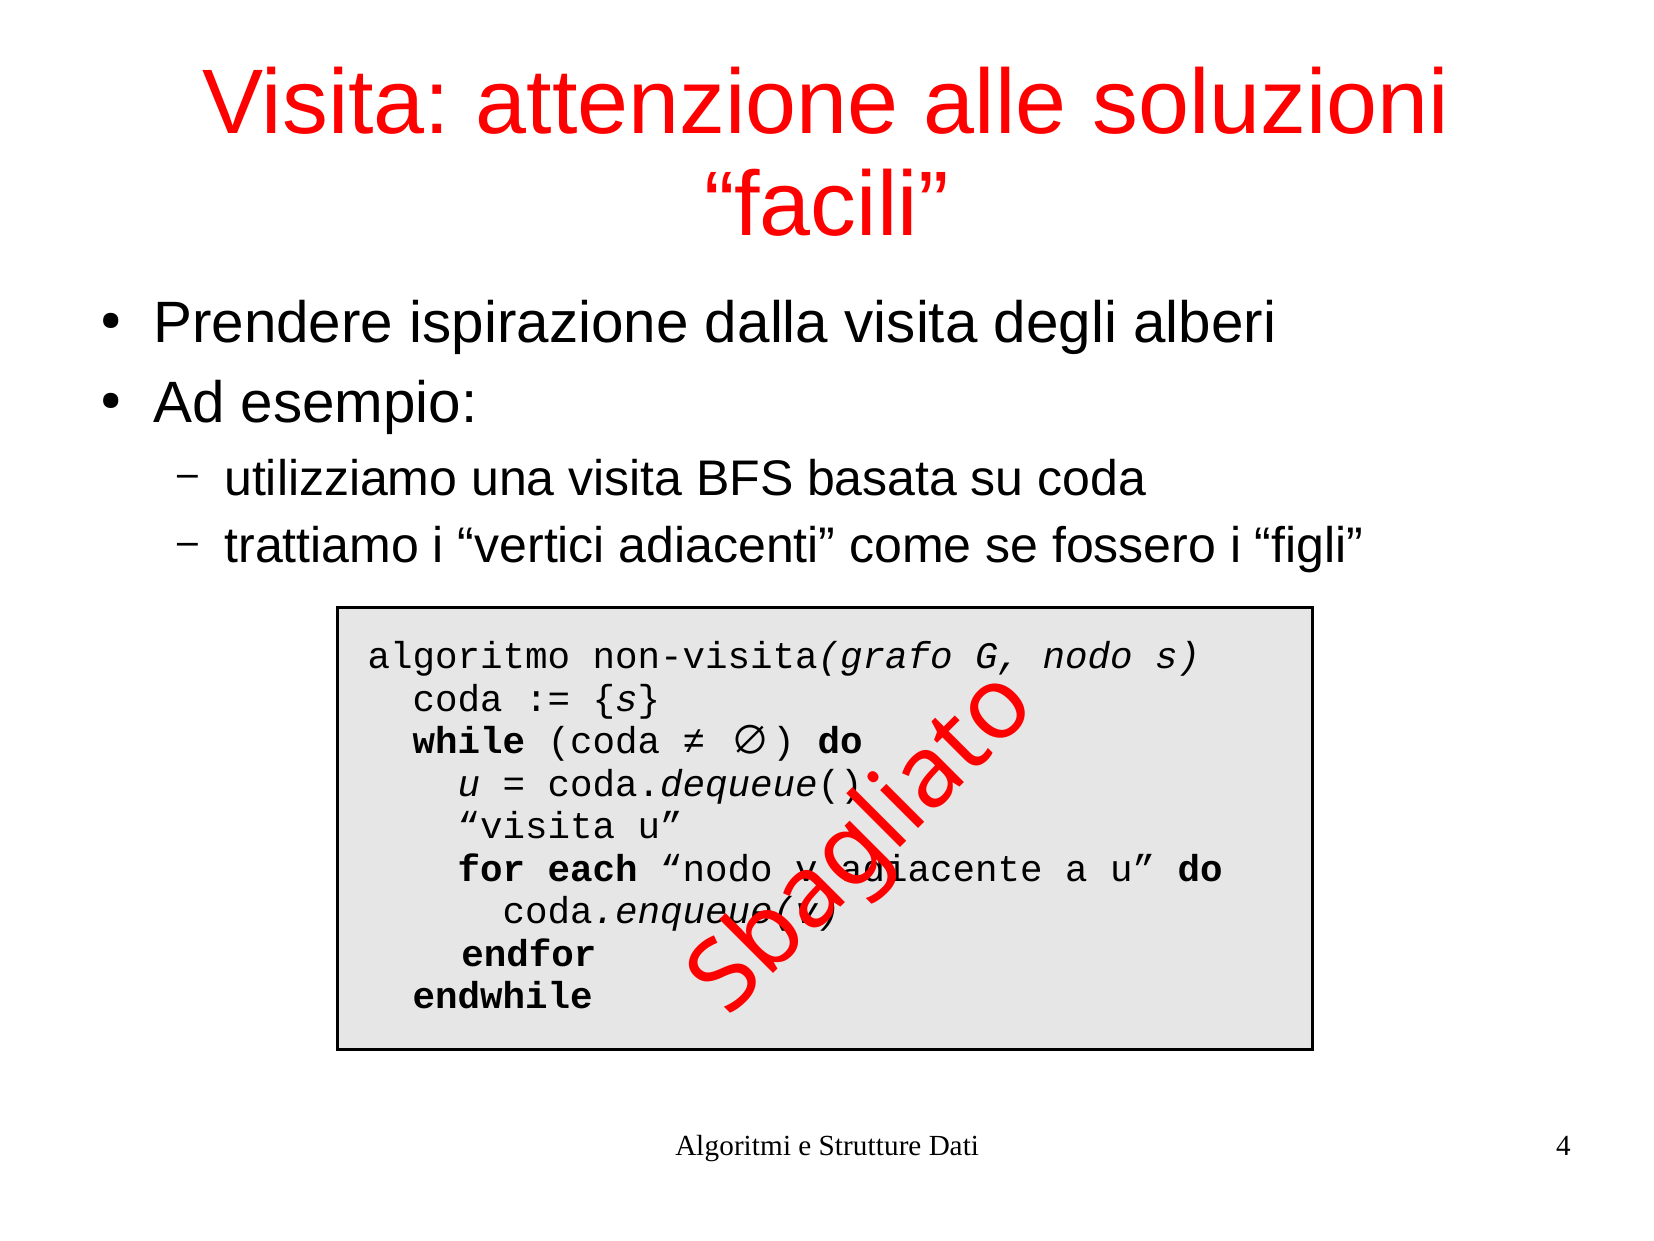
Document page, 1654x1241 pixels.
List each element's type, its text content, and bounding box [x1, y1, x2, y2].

list Prendere ispirazione dalla visita degli alberi Ad esempio: utilizziamo una visita BFS basata su coda trattiamo i “vertici adiacenti” come se fossero i “figli” [82, 290, 1571, 1109]
text_box Sbagliato [637, 616, 1078, 1058]
text_box algoritmo non-visita(grafo G, nodo s) coda := {s} while (coda ≠ ∅) do u = coda.dequeue() “visita u” for each “nodo v adiacente a u” do coda.enqueue(v) endfor endwhile [337, 607, 1313, 1050]
title Visita: attenzione alle soluzioni “facili” [82, 49, 1571, 257]
